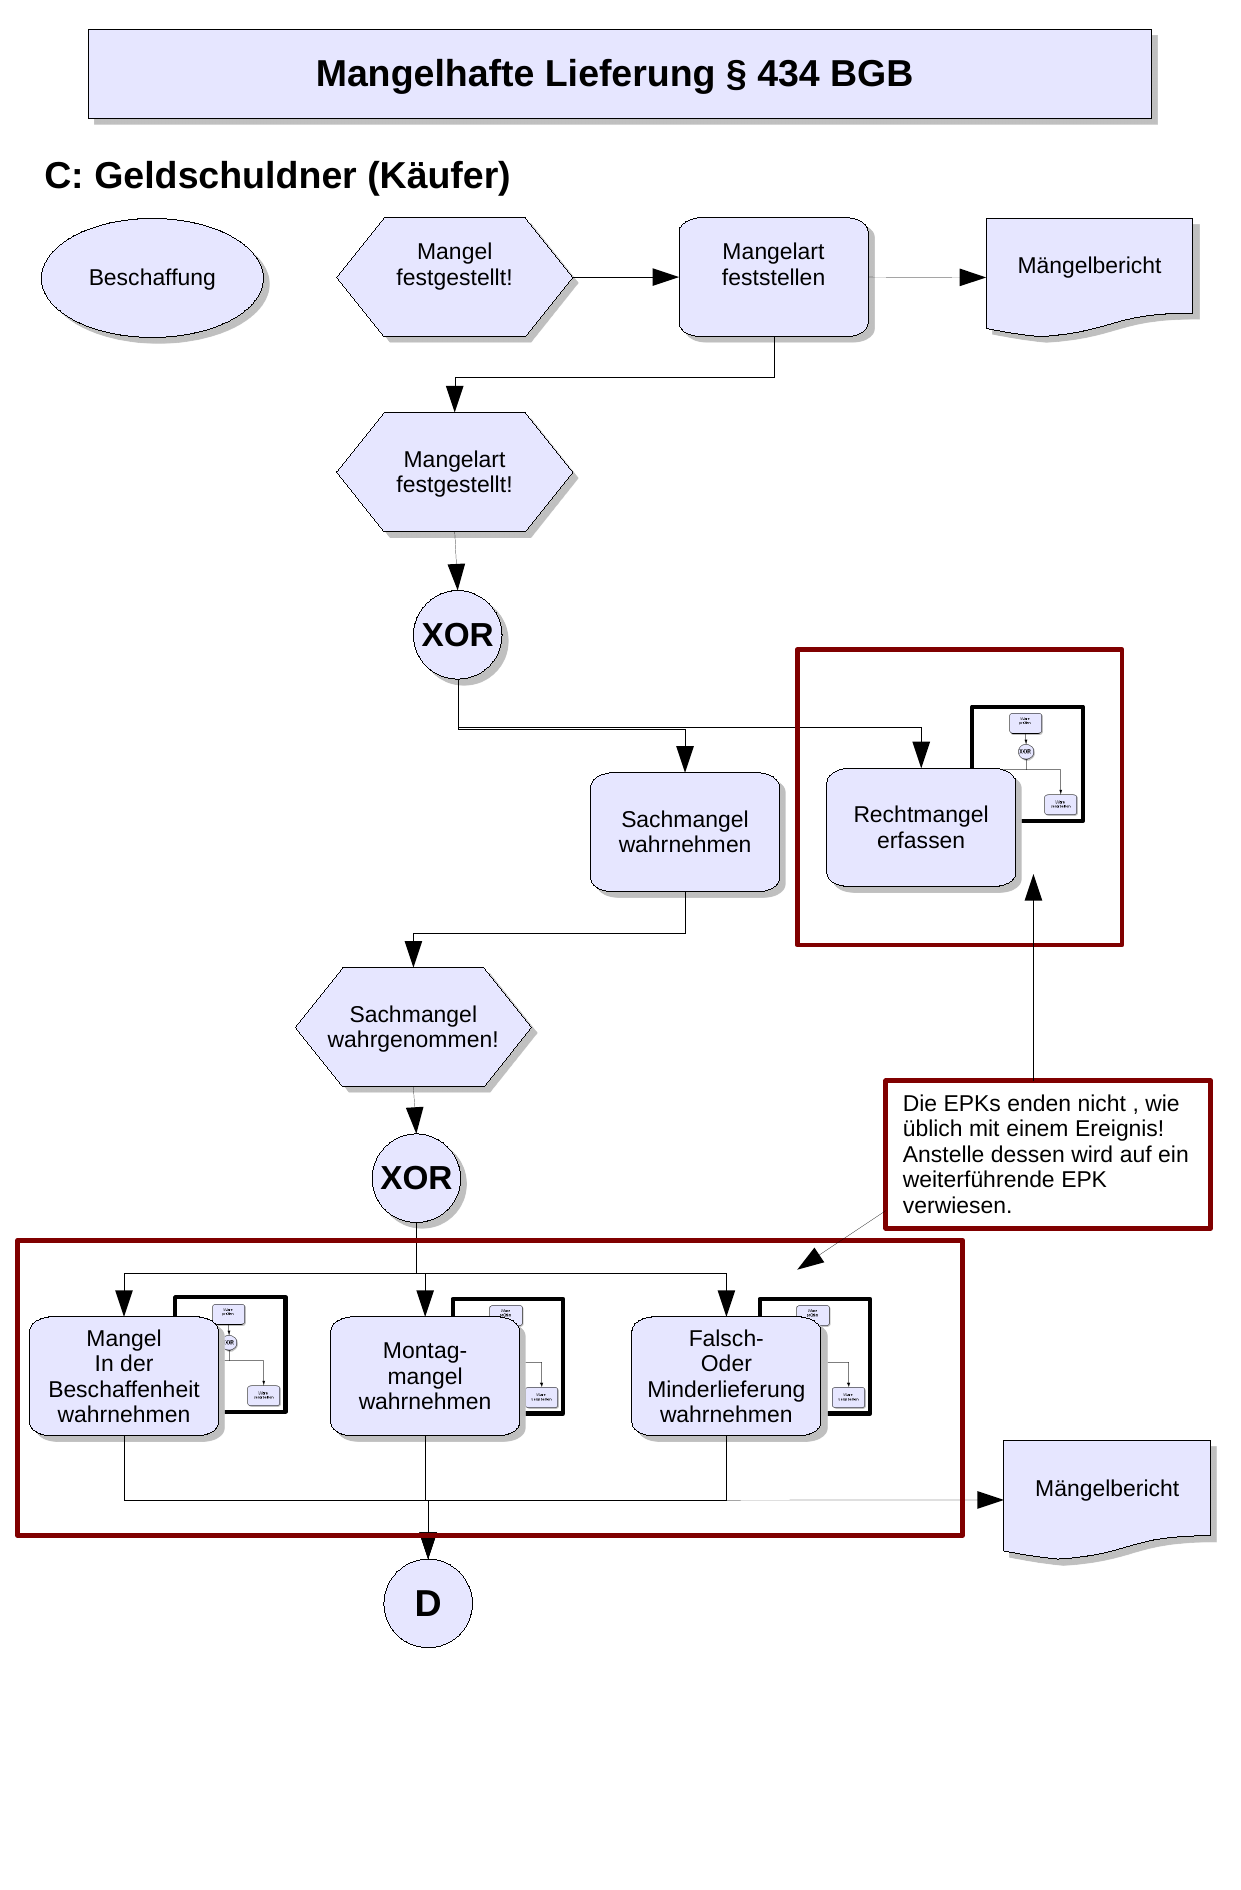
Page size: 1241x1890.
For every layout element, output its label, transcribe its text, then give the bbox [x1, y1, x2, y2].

text_box Mängelbericht [1003, 1440, 1211, 1560]
picture [454, 1300, 562, 1412]
text_box XOR [413, 590, 503, 680]
text_box Montag- mangel wahrnehmen [330, 1316, 520, 1436]
text_box Mängelbericht [986, 218, 1193, 337]
text_box D [383, 1559, 473, 1648]
text_box Mangelart feststellen [679, 217, 869, 337]
text_box Rechtmangel erfassen [826, 768, 1016, 887]
picture [177, 1299, 284, 1410]
text_box Mangelhafte Lieferung § 434 BGB [88, 29, 1152, 119]
text_box Sachmangel wahrnehmen [590, 772, 780, 892]
picture [974, 708, 1081, 820]
text_box Falsch- Oder Minderlieferung wahrnehmen [631, 1316, 821, 1436]
text_box Die EPKs enden nicht , wie üblich mit einem Ereignis! Anstelle dessen wird auf ein weiterführende EPK verwiesen. [885, 1080, 1211, 1229]
text_box Mangelart festgestellt! [336, 412, 573, 532]
text_box Beschaffung [41, 218, 264, 338]
text_box Mangel festgestellt! [336, 217, 573, 337]
text_box C: Geldschuldner (Käufer) [29, 147, 526, 206]
text_box Mangel In der Beschaffenheit wahrnehmen [29, 1316, 219, 1436]
text_box Sachmangel wahrgenommen! [295, 967, 532, 1087]
text_box XOR [372, 1133, 461, 1223]
picture [761, 1300, 869, 1412]
